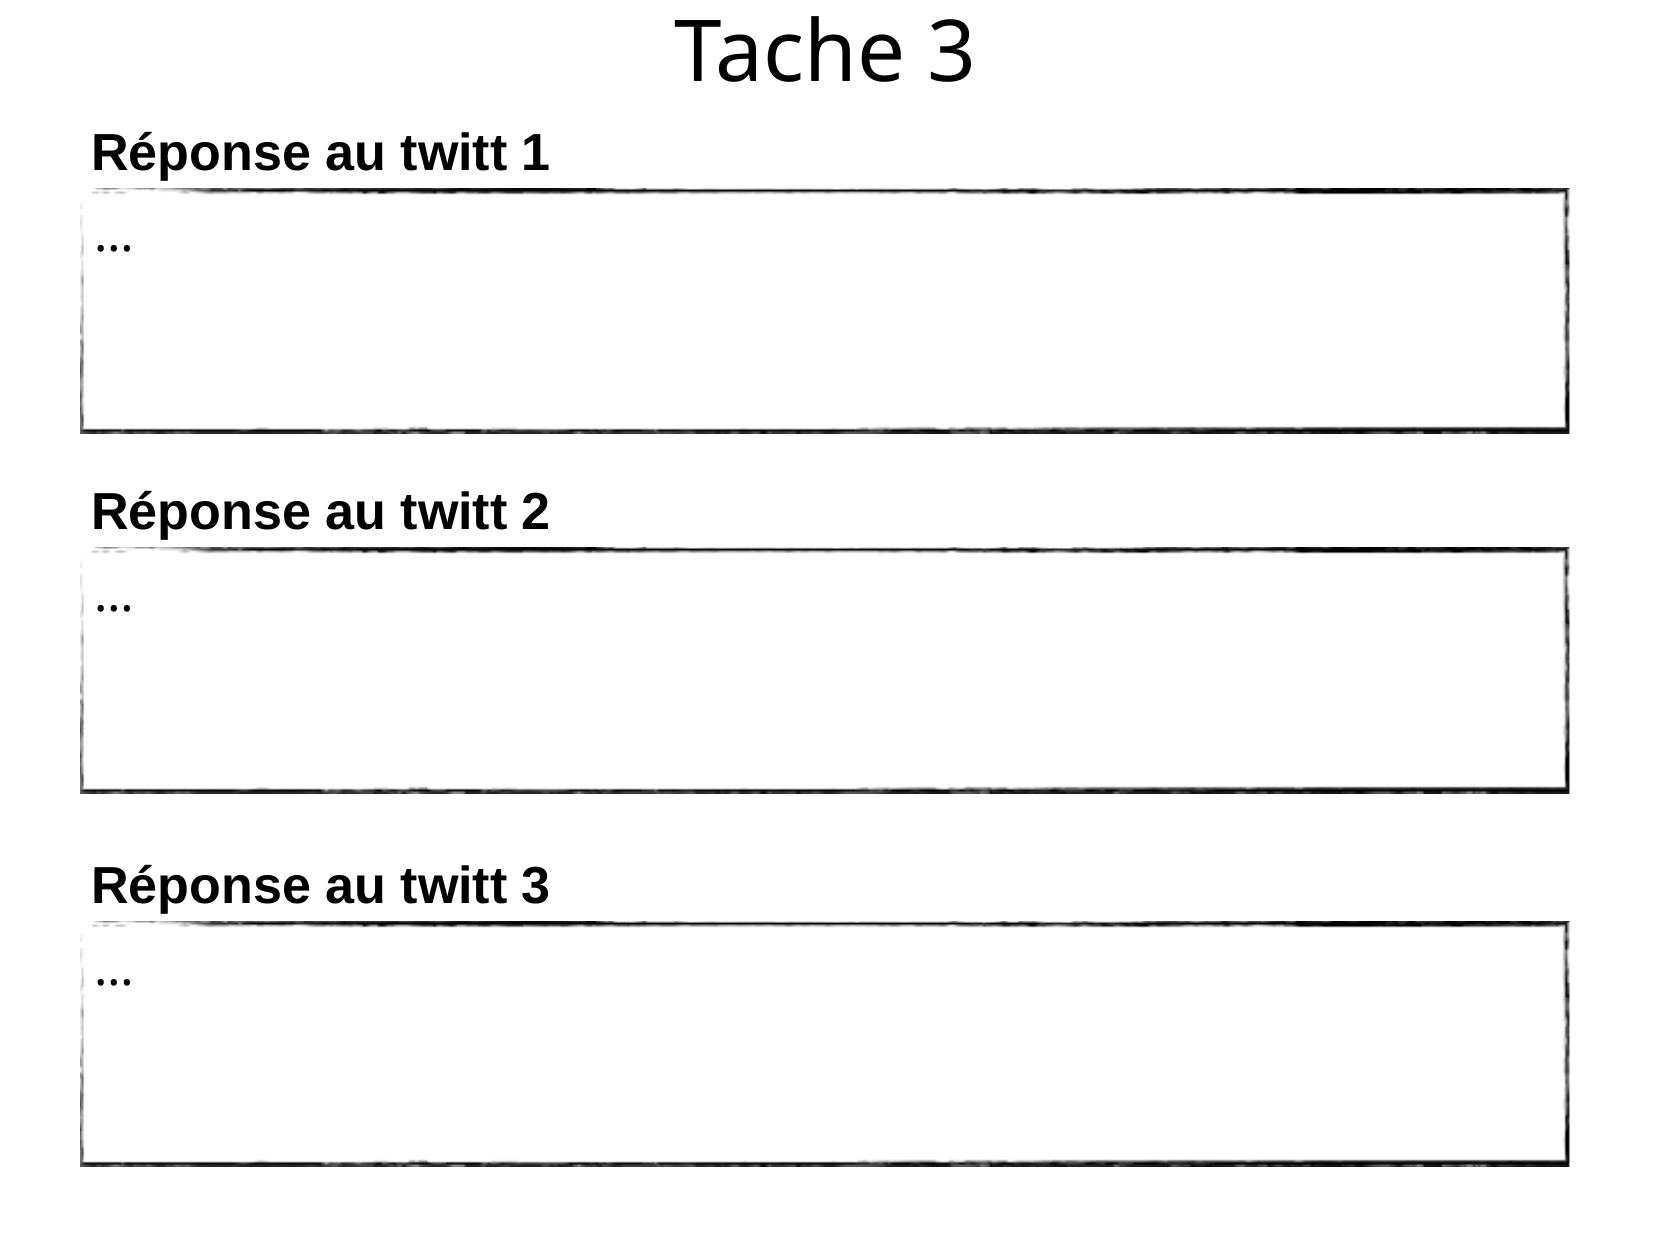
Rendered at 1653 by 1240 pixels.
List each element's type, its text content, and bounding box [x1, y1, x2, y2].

picture [80, 921, 1572, 1167]
text_box Réponse au twitt 3 [84, 844, 676, 921]
picture [80, 547, 1572, 794]
picture [80, 188, 1572, 434]
text_box Réponse au twitt 2 [84, 470, 676, 548]
title Tache 3 [83, 0, 1568, 107]
text_box Réponse au twitt 1 [84, 110, 676, 188]
